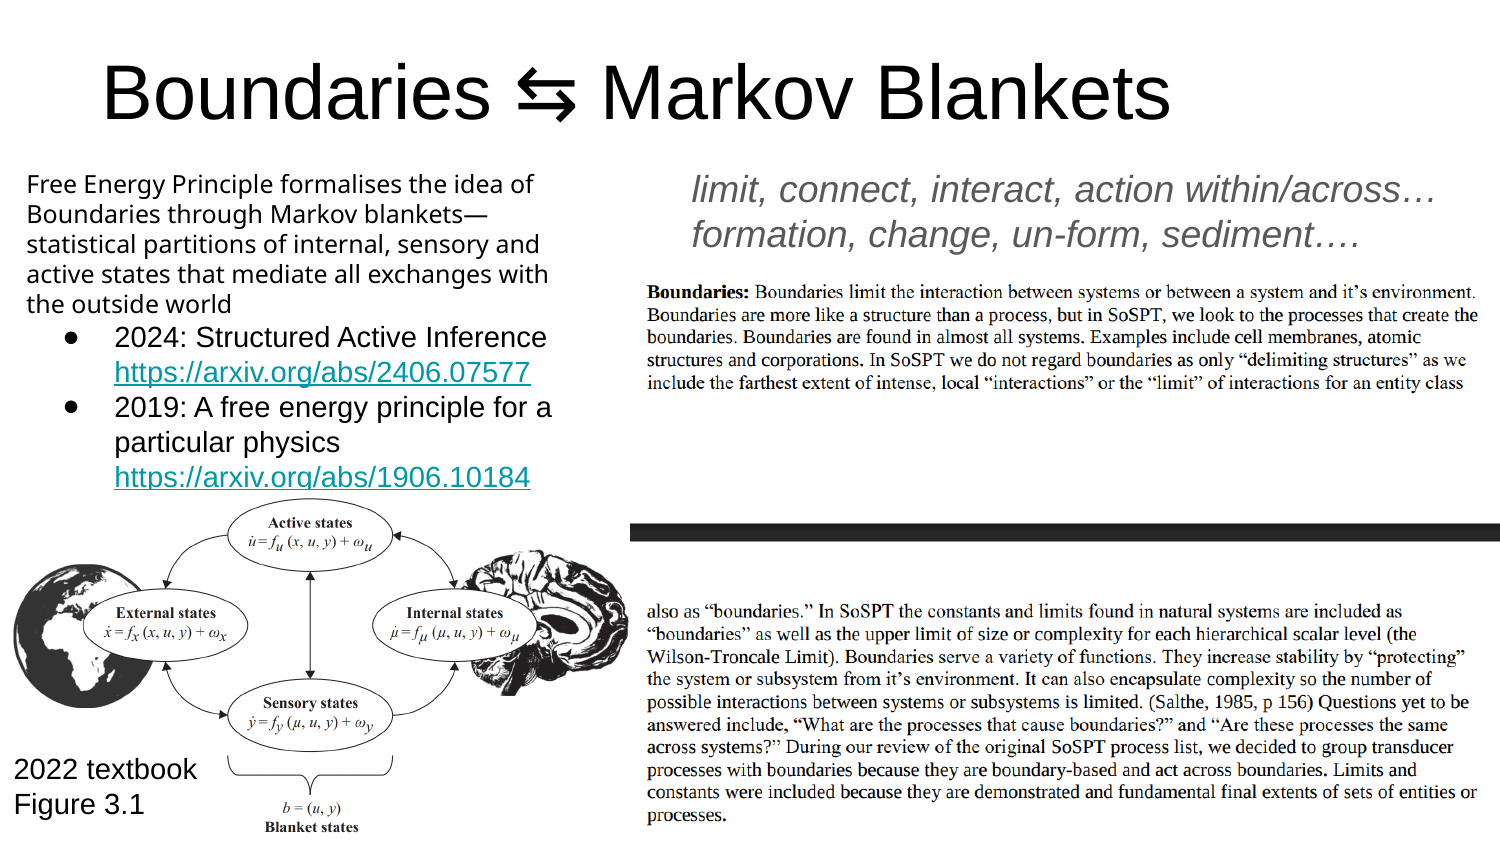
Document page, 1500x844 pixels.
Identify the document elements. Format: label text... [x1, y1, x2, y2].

text_box limit, connect, interact, action within/across… formation, change, un-form, sediment…. [676, 150, 1455, 214]
picture [5, 275, 1500, 844]
text_box Free Energy Principle formalises the idea of Boundaries through Markov blankets—statistical partitions of internal, sensory and active states that mediate all exchanges with the outside world [11, 153, 604, 334]
text_box 2022 textbook Figure 3.1 [0, 735, 241, 836]
title 1 Boundaries ⇆ Markov Blankets [0, 0, 1395, 84]
text_box 2024: Structured Active Inference https://arxiv.org/abs/2406.07577 2019: A free energy principle for a particular physics https://arxiv.org/abs/1906.10184 [24, 303, 648, 544]
